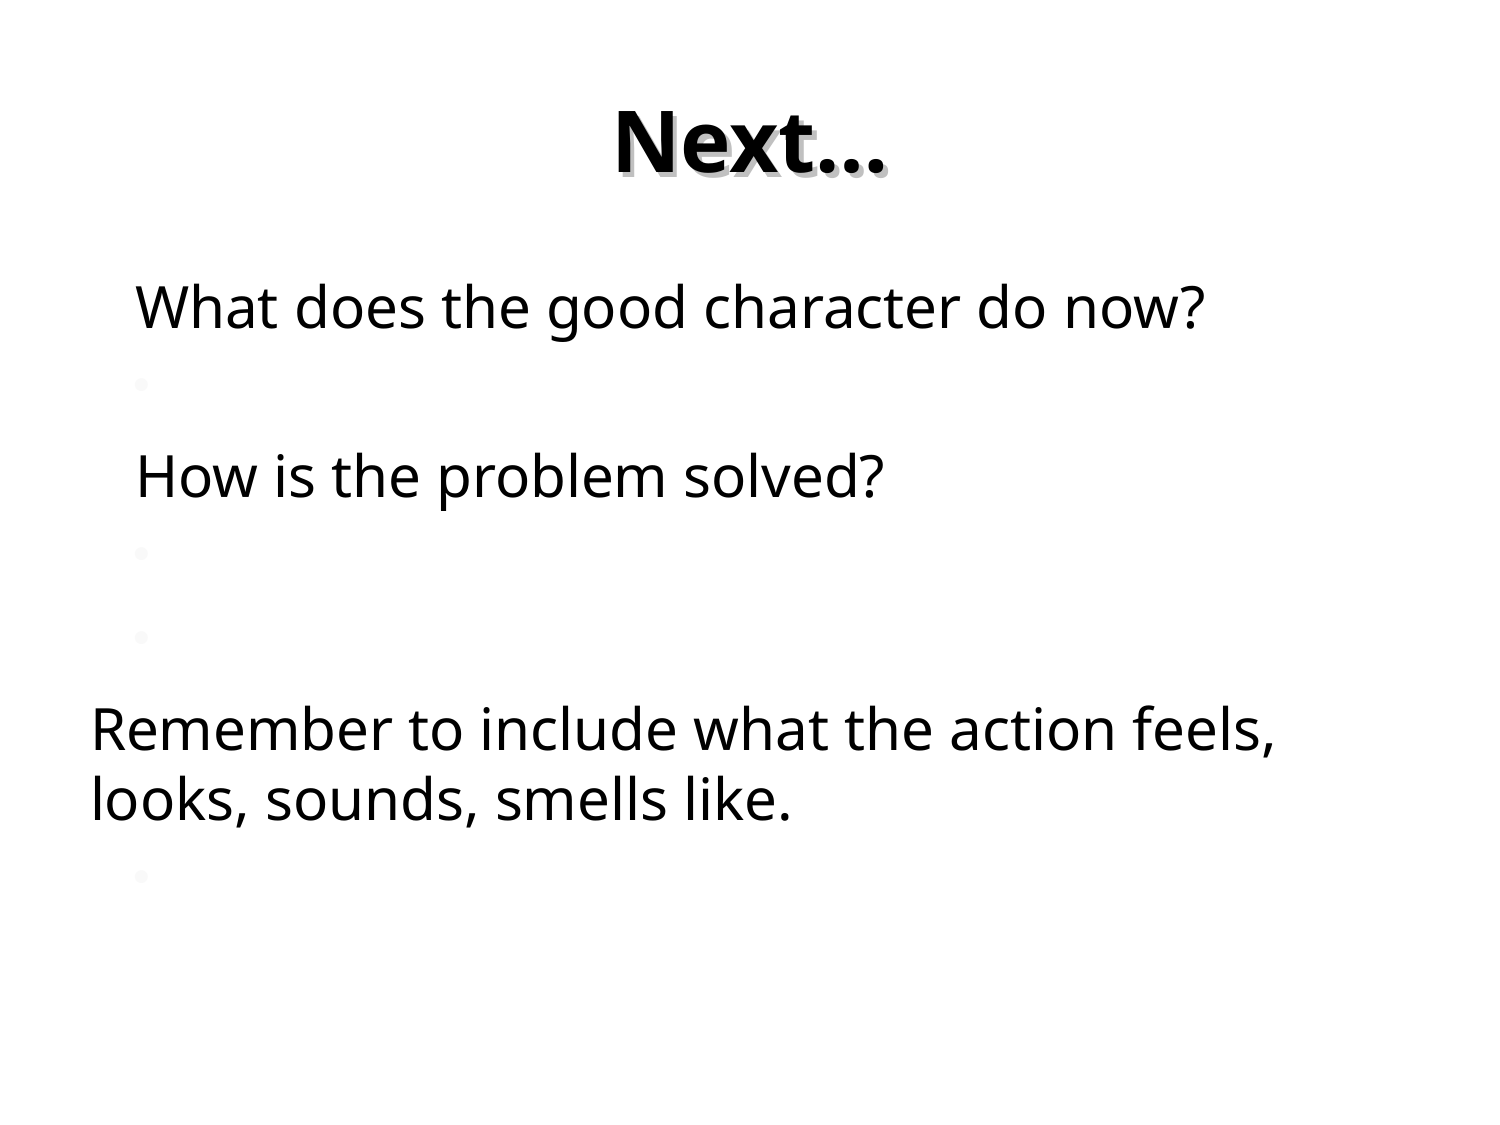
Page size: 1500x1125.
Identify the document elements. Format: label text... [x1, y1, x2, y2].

list What does the good character do now? How is the problem solved? Remember to include what the action feels, looks, sounds, smells like. [75, 262, 1426, 1036]
title Next… [75, 45, 1426, 233]
